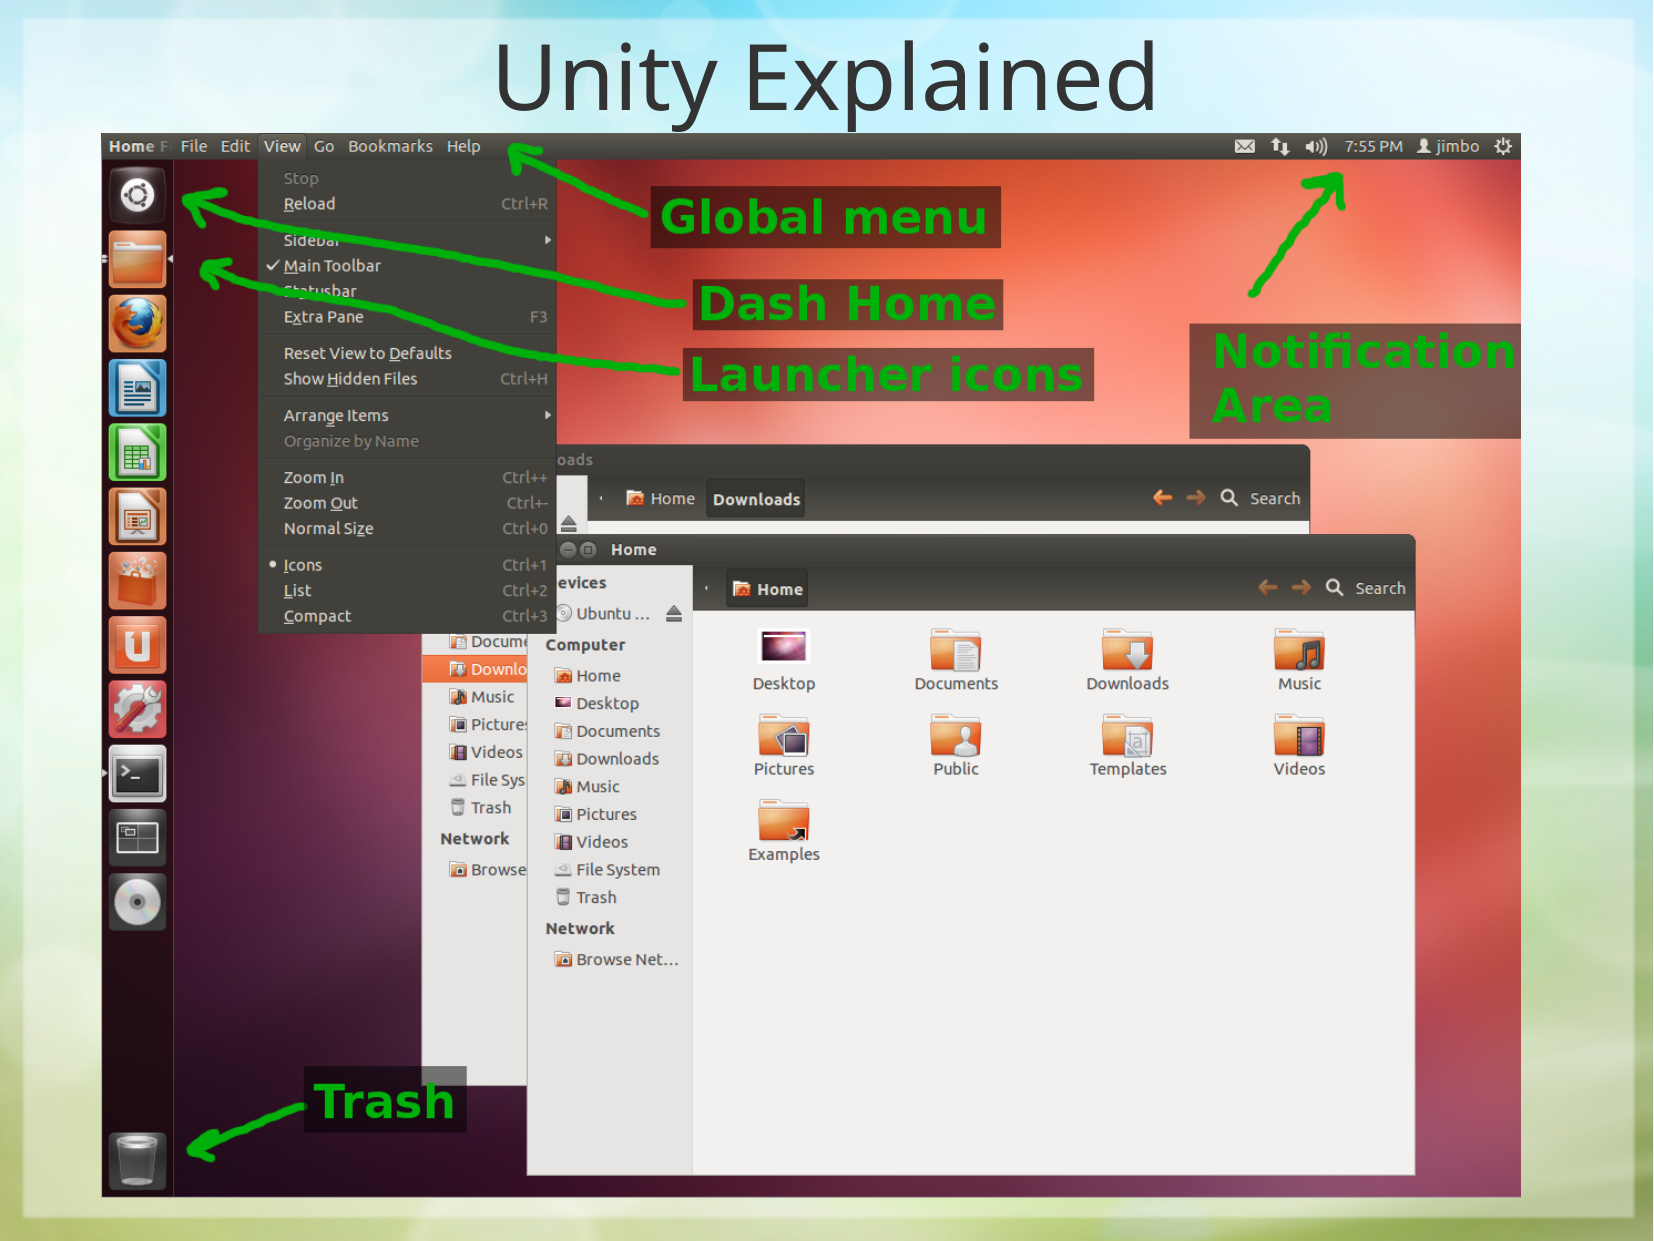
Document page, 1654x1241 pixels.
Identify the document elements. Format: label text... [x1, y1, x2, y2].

title Unity Explained [82, 0, 1571, 151]
picture [0, 0, 1654, 1241]
